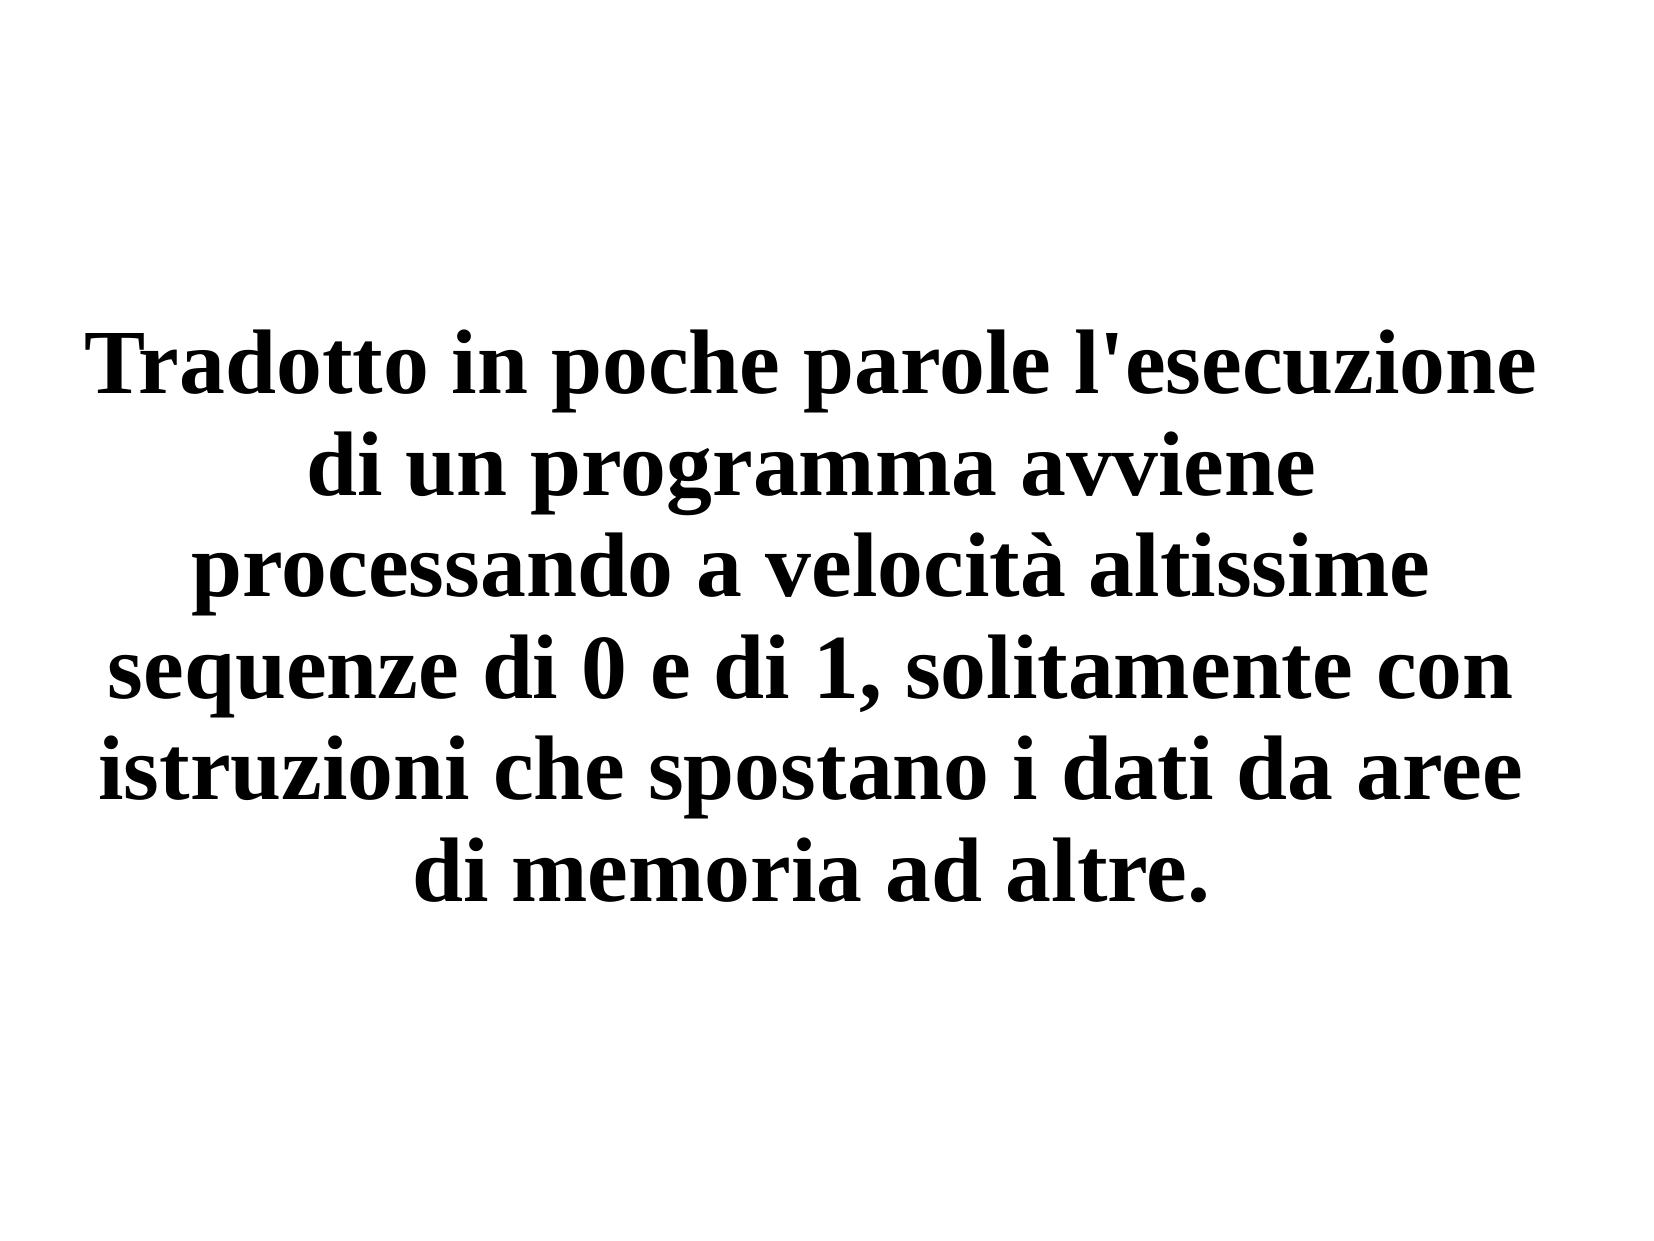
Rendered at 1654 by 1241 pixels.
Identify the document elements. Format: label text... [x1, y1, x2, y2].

text_box Tradotto in poche parole l'esecuzione di un programma avviene processando a velocità altissime sequenze di 0 e di 1, solitamente con istruzioni che spostano i dati da aree di memoria ad altre. [59, 304, 1565, 929]
